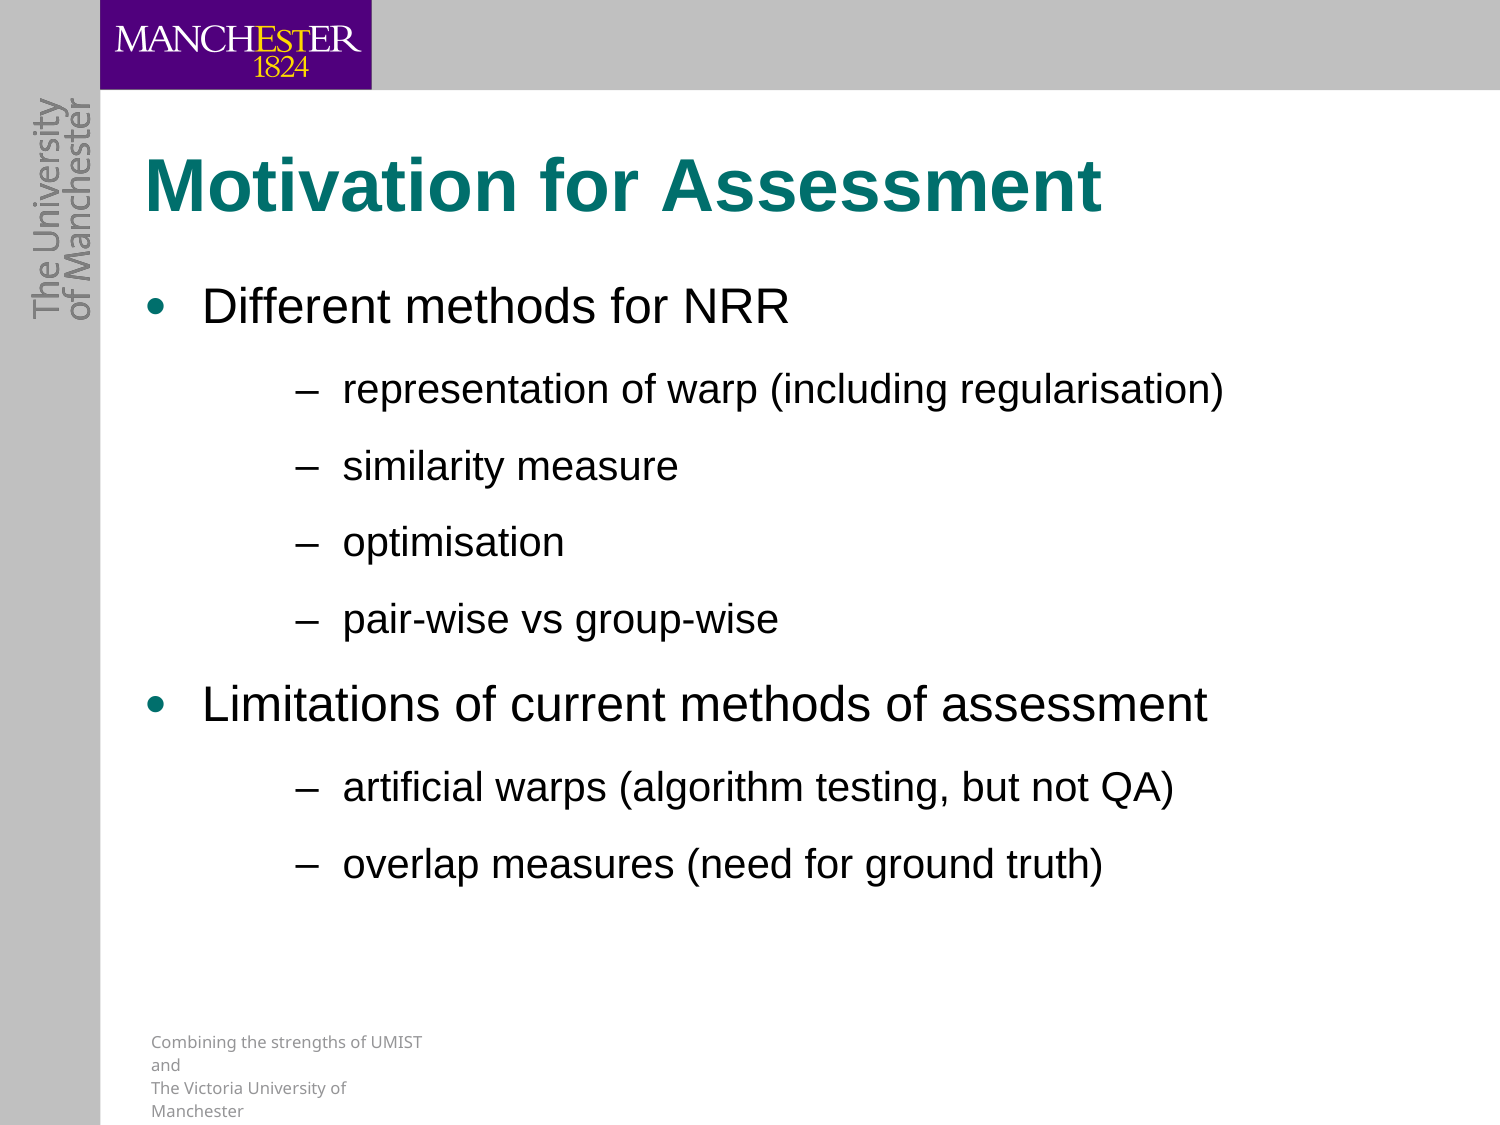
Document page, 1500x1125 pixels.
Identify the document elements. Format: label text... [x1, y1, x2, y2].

title Motivation for Assessment [129, 120, 1406, 251]
list Different methods for NRR representation of warp (including regularisation) similarity measure optimisation pair-wise vs group-wise Limitations of current methods of assessment artificial warps (algorithm testing, but not QA) overlap measures (need for ground truth) [130, 259, 1407, 1012]
picture [0, 0, 372, 320]
